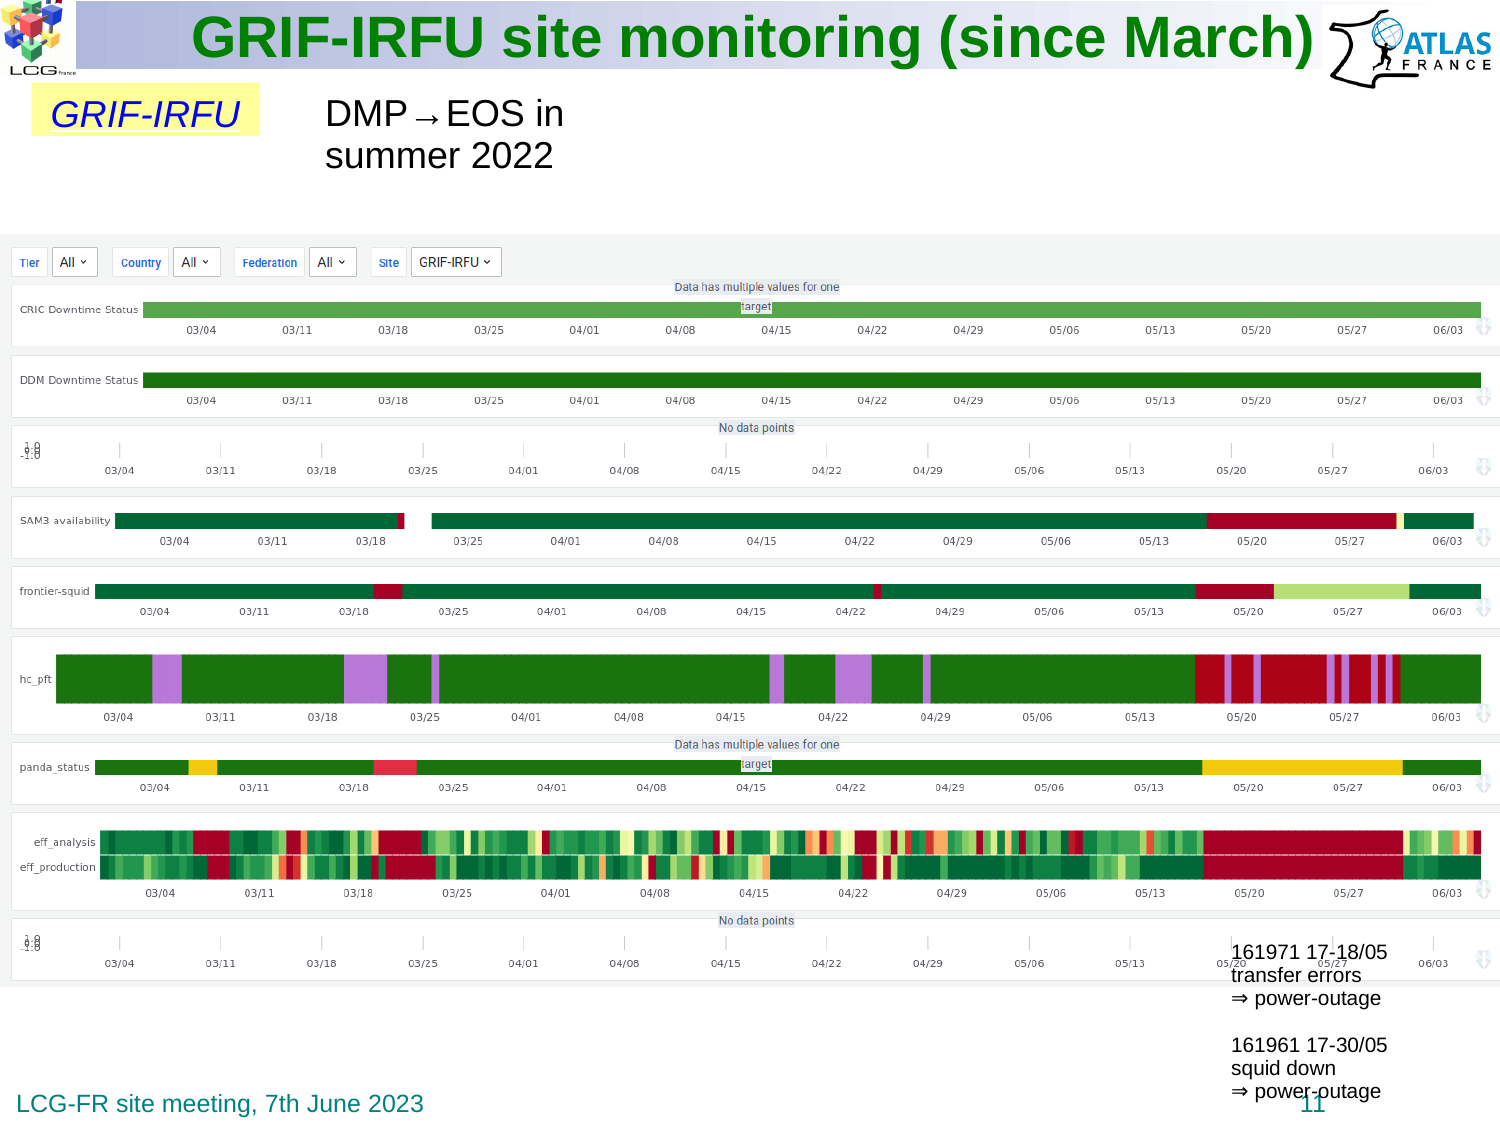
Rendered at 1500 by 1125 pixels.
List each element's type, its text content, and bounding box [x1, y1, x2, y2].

text_box 161971 17-18/05 transfer errors ⇒ power-outage 161961 17-30/05 squid down ⇒ power-outage [1216, 933, 1406, 1111]
text_box GRIF-IRFU [31, 82, 260, 136]
picture [0, 234, 1500, 987]
text_box GRIF-IRFU site monitoring (since March) [7, 0, 1500, 121]
picture [0, 0, 7, 75]
text_box DMP→EOS in summer 2022 [310, 84, 603, 184]
